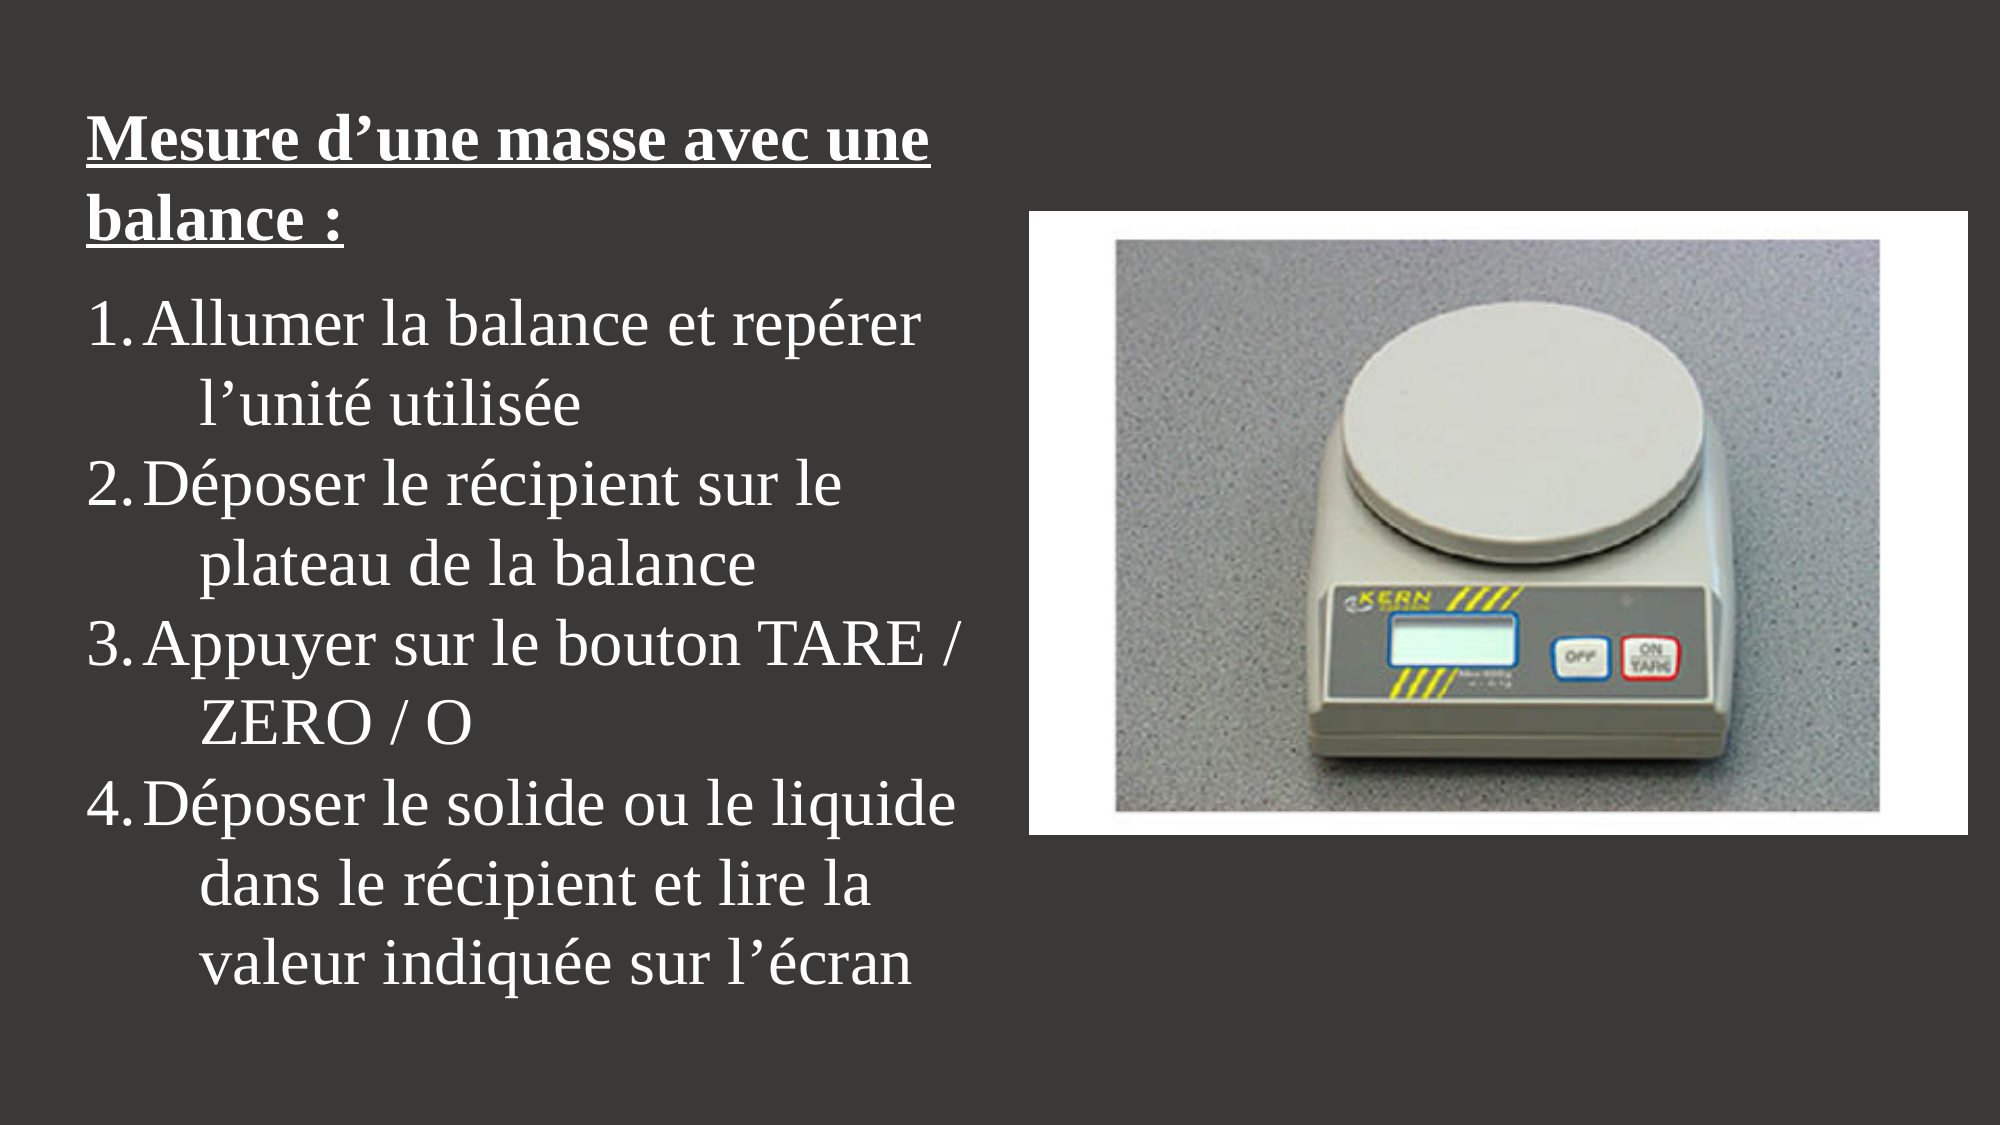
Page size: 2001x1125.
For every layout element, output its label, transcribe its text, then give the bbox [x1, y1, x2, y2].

text_box Mesure d’une masse avec une balance : Allumer la balance et repérer l’unité utilisée Déposer le récipient sur le plateau de la balance Appuyer sur le bouton TARE / ZERO / O Déposer le solide ou le liquide dans le récipient et lire la valeur indiquée sur l’écran [71, 86, 981, 1016]
picture [1029, 211, 1968, 835]
